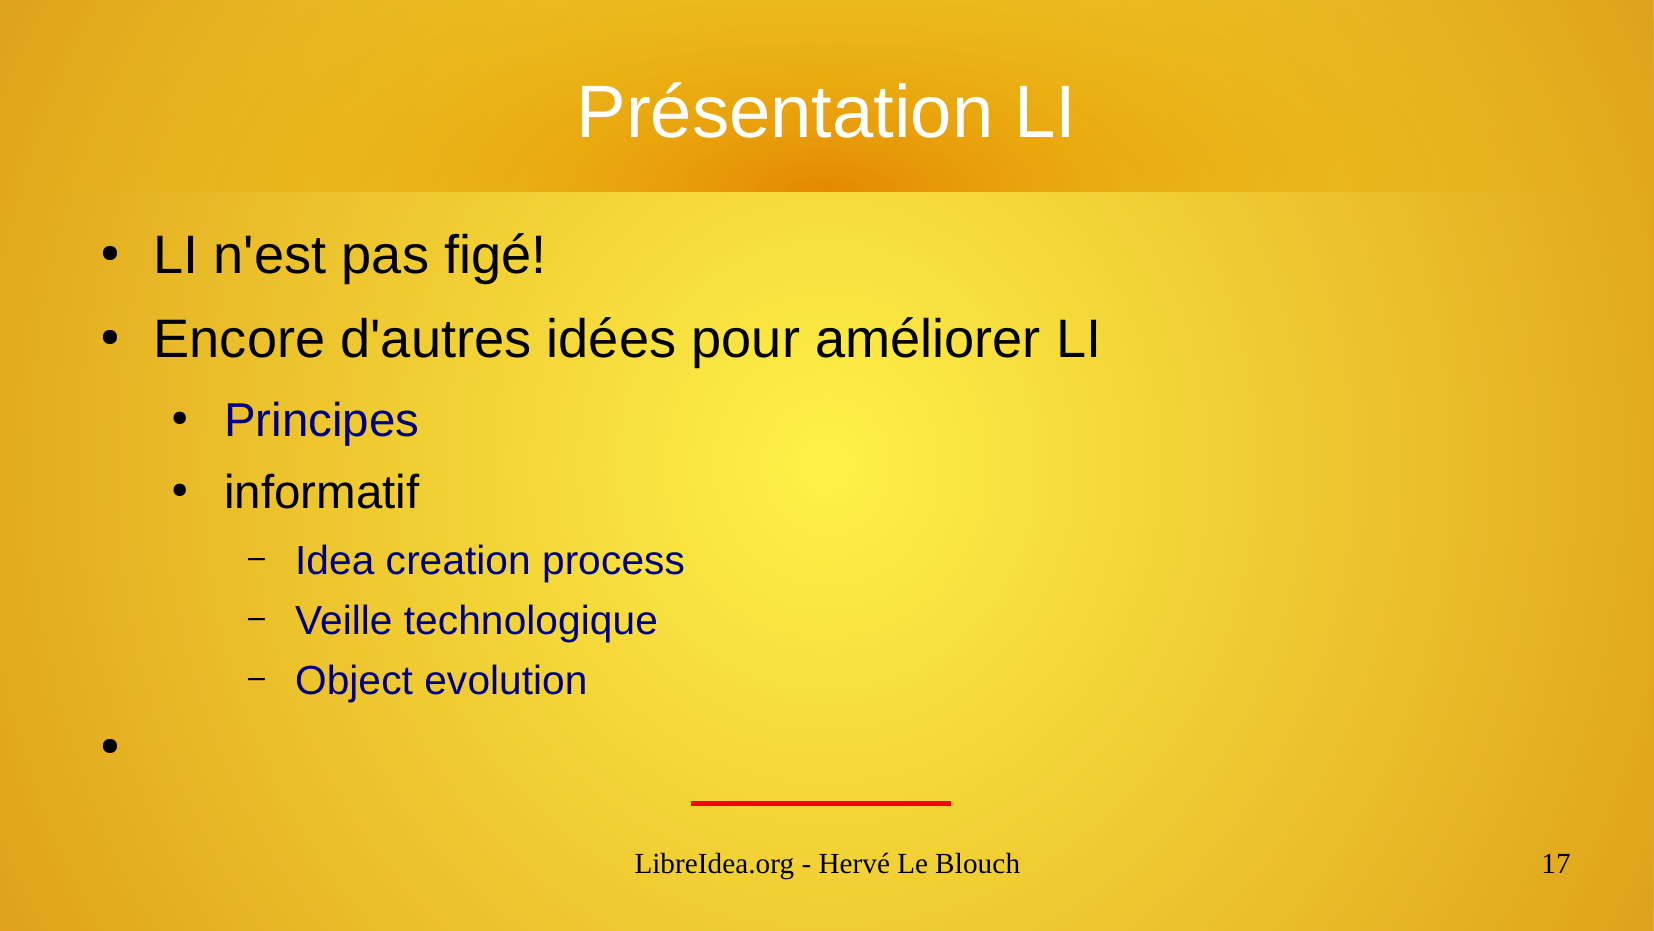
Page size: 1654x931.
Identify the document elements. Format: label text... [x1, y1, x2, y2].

list LI n'est pas figé! Encore d'autres idées pour améliorer LI Principes informatif Idea creation process Veille technologique Object evolution [82, 224, 1571, 764]
title Présentation LI [82, 35, 1571, 189]
